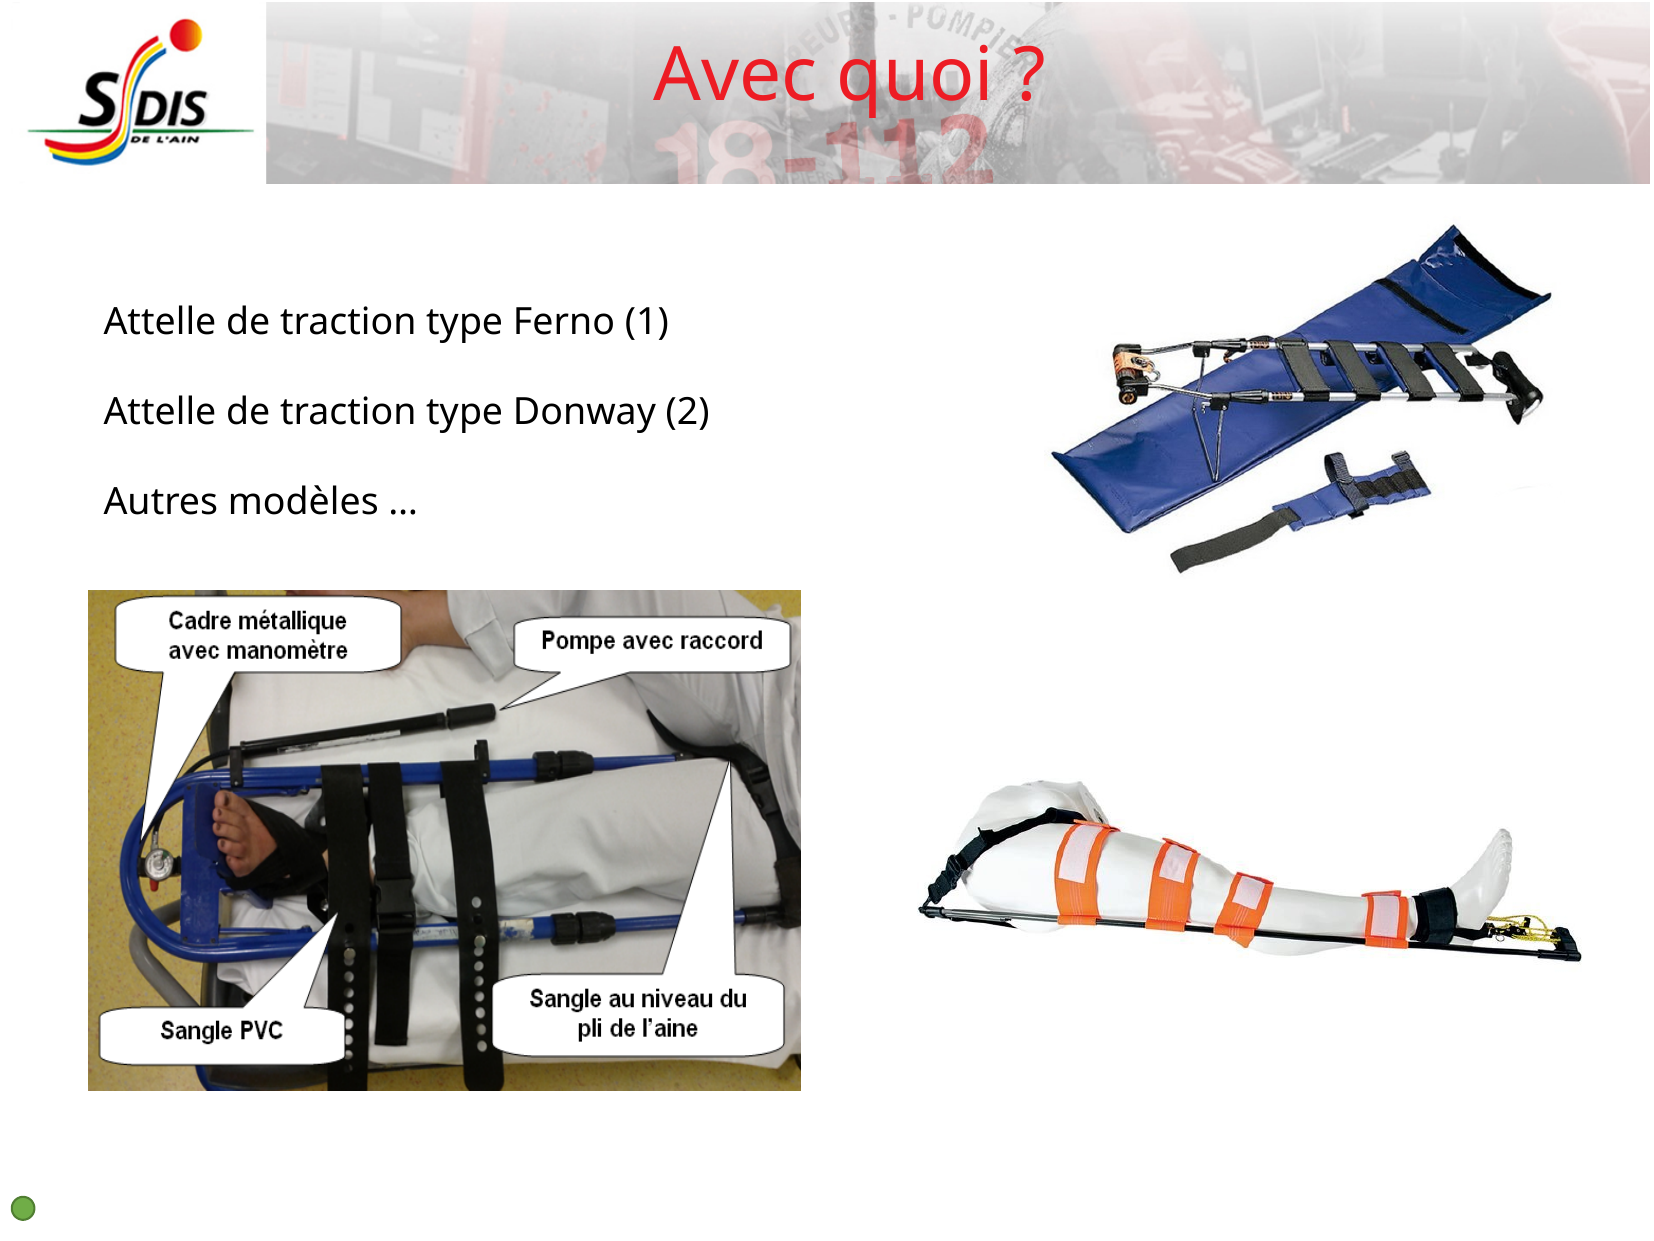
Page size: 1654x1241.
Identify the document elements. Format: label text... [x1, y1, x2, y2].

title Avec quoi ? [68, 25, 1632, 117]
picture [88, 590, 801, 1091]
picture [11, 2, 1650, 184]
picture [903, 708, 1595, 1033]
picture [1044, 199, 1565, 581]
text_box [11, 1196, 35, 1220]
text_box Attelle de traction type Ferno (1) Attelle de traction type Donway (2) Autres modèles … [88, 199, 1507, 1181]
